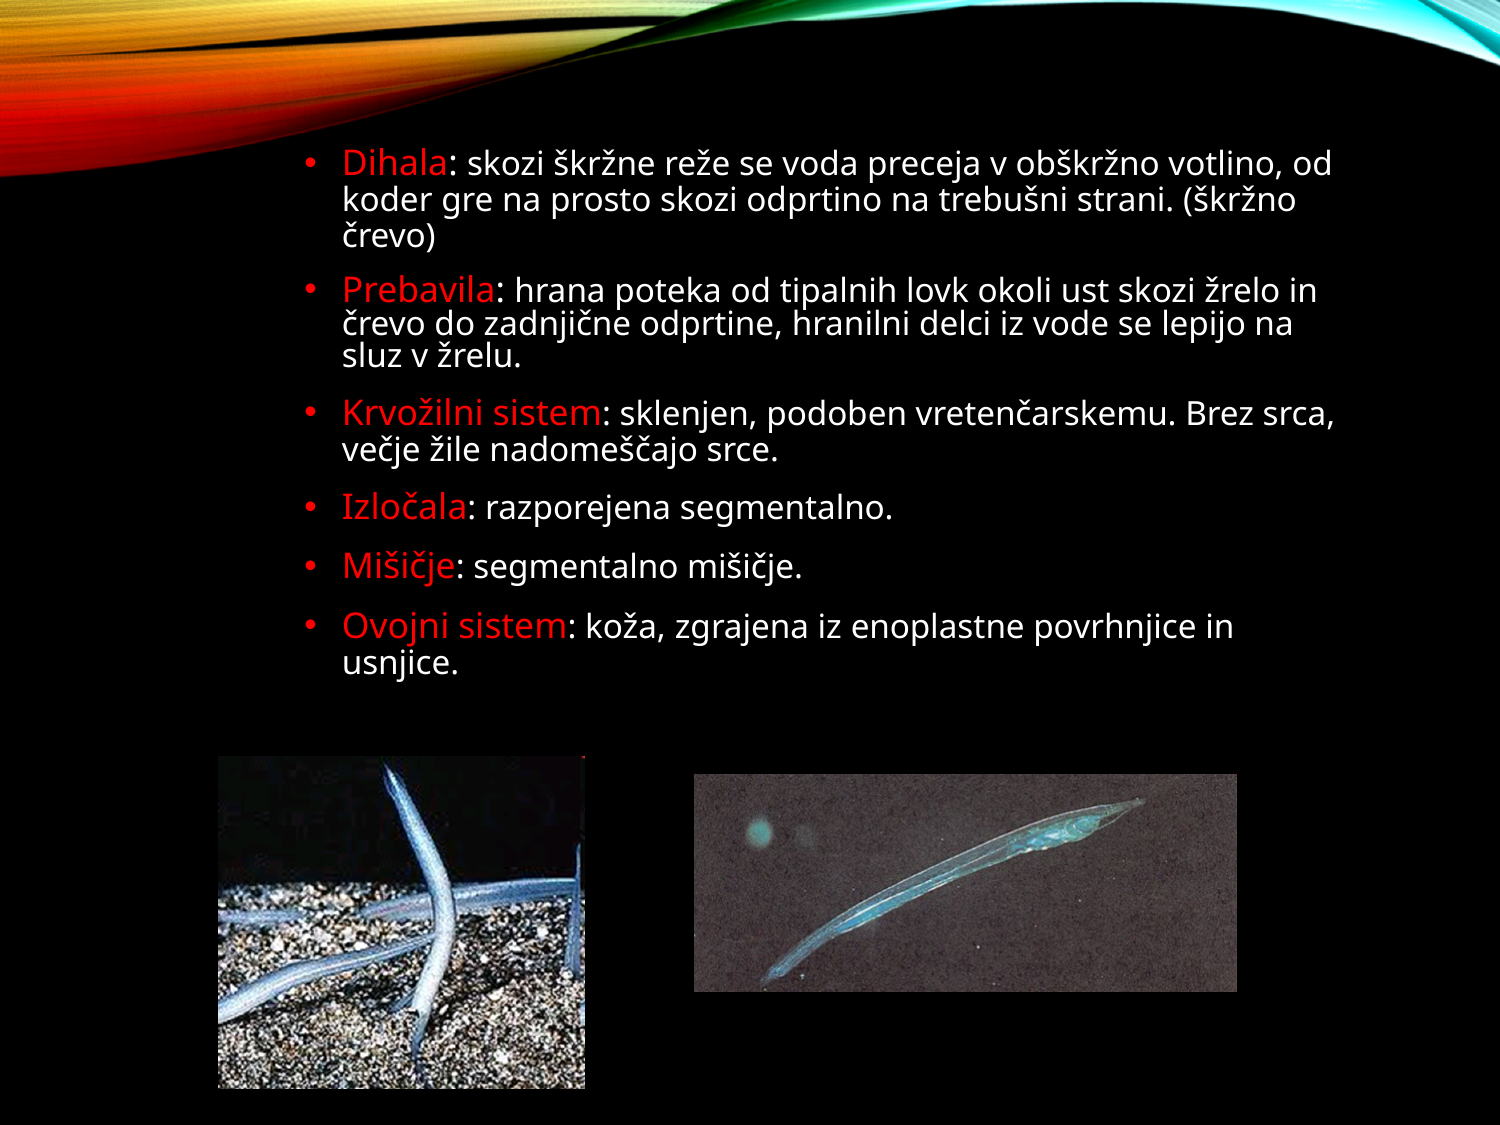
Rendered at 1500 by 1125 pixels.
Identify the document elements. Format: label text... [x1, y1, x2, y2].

list Dihala: skozi škržne reže se voda preceja v obškržno votlino, od koder gre na prosto skozi odprtino na trebušni strani. (škržno črevo) Prebavila: hrana poteka od tipalnih lovk okoli ust skozi žrelo in črevo do zadnjične odprtine, hranilni delci iz vode se lepijo na sluz v žrelu. Krvožilni sistem: sklenjen, podoben vretenčarskemu. Brez srca, večje žile nadomeščajo srce. Izločala: razporejena segmentalno. Mišičje: segmentalno mišičje. Ovojni sistem: koža, zgrajena iz enoplastne povrhnjice in usnjice. [289, 137, 1371, 757]
picture [218, 756, 585, 1089]
picture [694, 774, 1237, 992]
picture [0, 0, 1500, 178]
